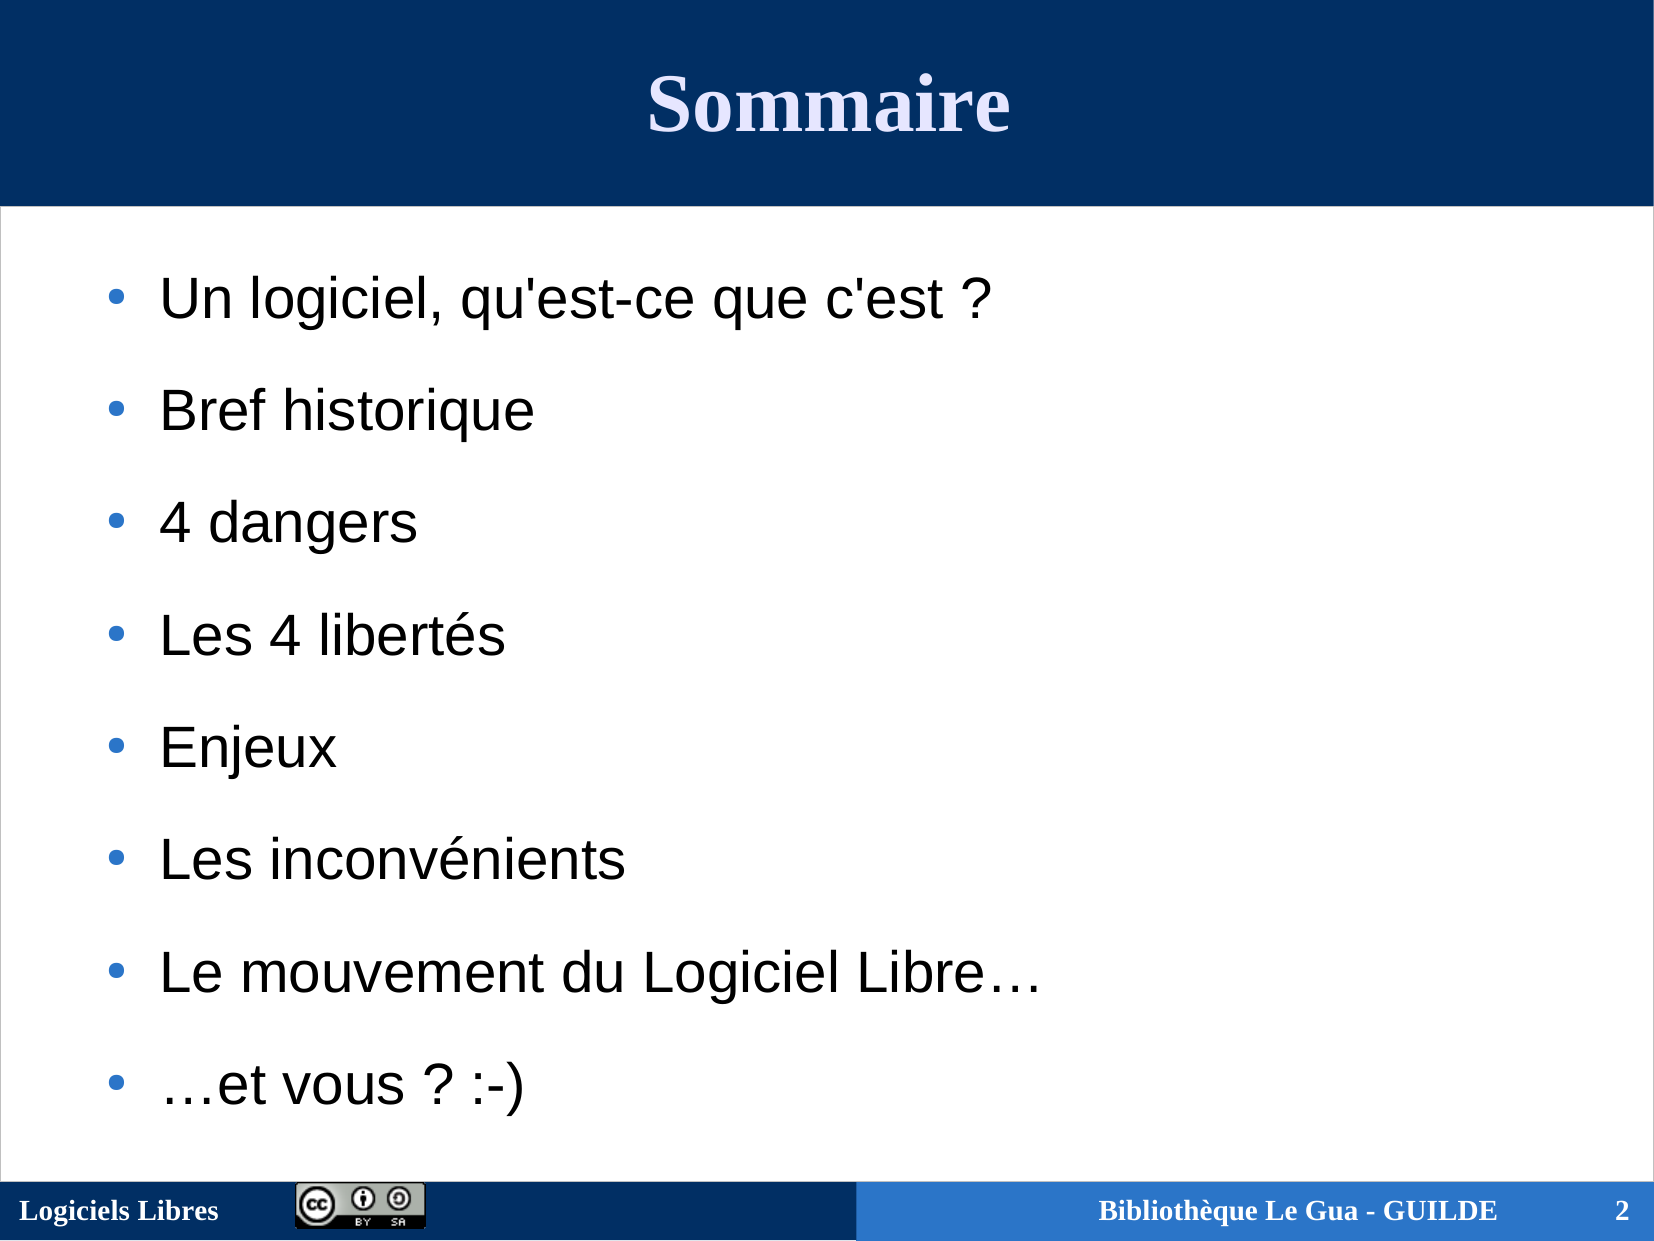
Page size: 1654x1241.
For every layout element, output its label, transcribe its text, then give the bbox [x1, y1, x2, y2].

title Sommaire [123, 0, 1536, 208]
list Un logiciel, qu'est-ce que c'est ? Bref historique 4 dangers Les 4 libertés Enjeux Les inconvénients Le mouvement du Logiciel Libre… …et vous ? :-) [88, 265, 1595, 1146]
picture [295, 1182, 426, 1229]
